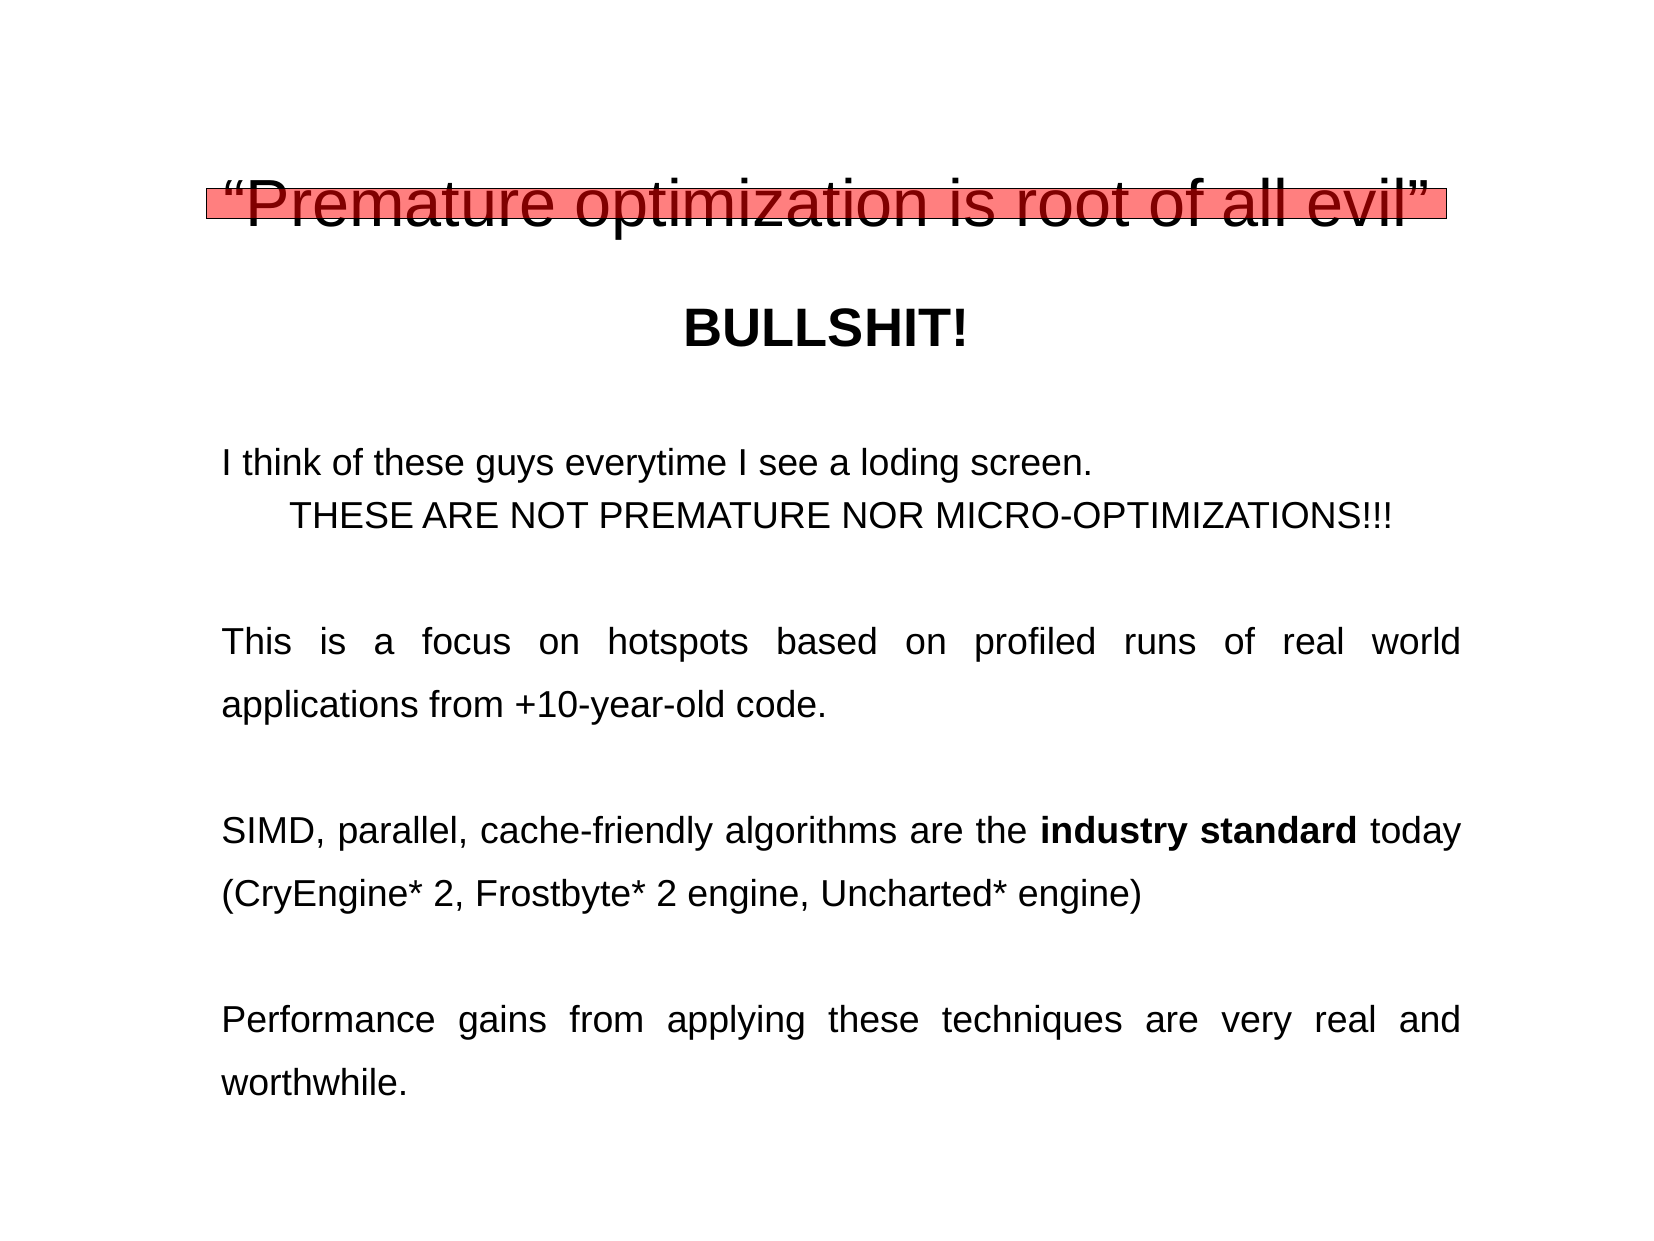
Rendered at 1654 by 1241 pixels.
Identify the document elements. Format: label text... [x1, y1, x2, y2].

text_box BULLSHIT! I think of these guys everytime I see a loding screen. [206, 259, 1447, 465]
subtitle “Premature optimization is root of all evil” [82, 106, 1571, 300]
text_box THESE ARE NOT PREMATURE NOR MICRO-OPTIMIZATIONS!!! This is a focus on hotspots based on profiled runs of real world applications from +10-year-old code. SIMD, parallel, cache-friendly algorithms are the industry standard today (CryEngine* 2, Frostbyte* 2 engine, Uncharted* engine) Performance gains from applying these techniques are very real and worthwhile. [206, 466, 1477, 1093]
text_box [206, 188, 1447, 219]
